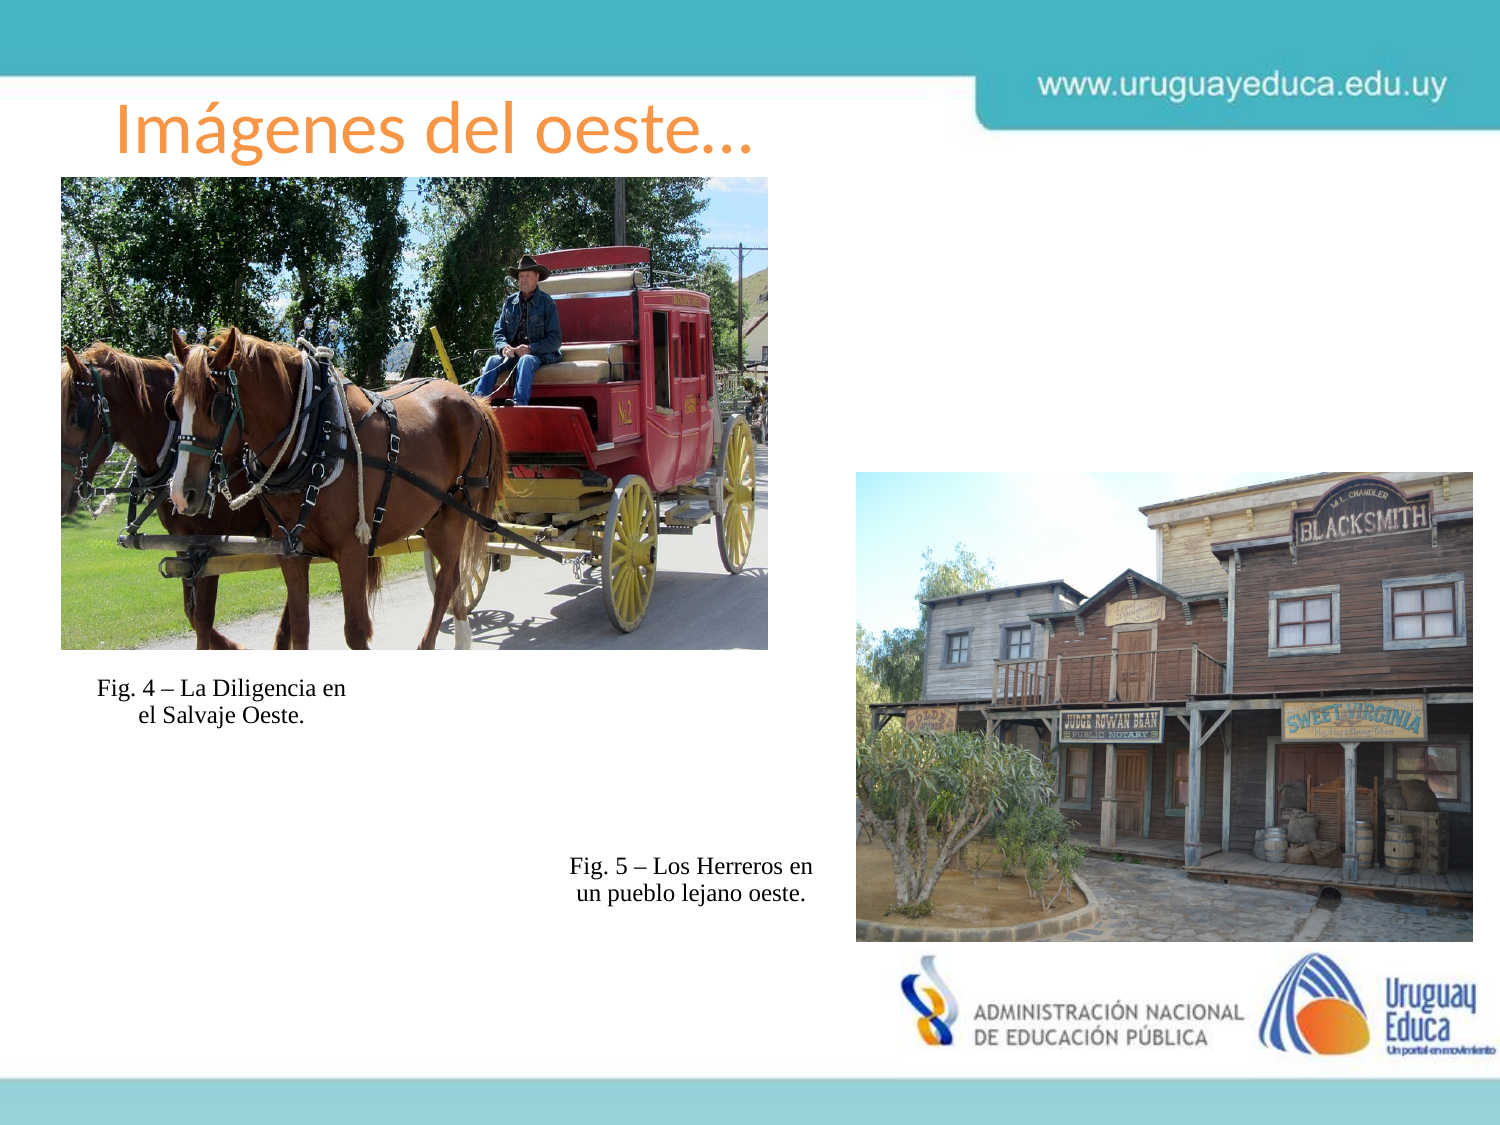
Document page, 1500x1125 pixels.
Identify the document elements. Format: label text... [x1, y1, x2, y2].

title Imágenes del oeste… [0, 29, 898, 218]
text_box Fig. 4 – La Diligencia en el Salvaje Oeste. [82, 666, 384, 739]
picture [0, 0, 1500, 1125]
text_box Fig. 5 – Los Herreros en un pueblo lejano oeste. [554, 844, 857, 917]
